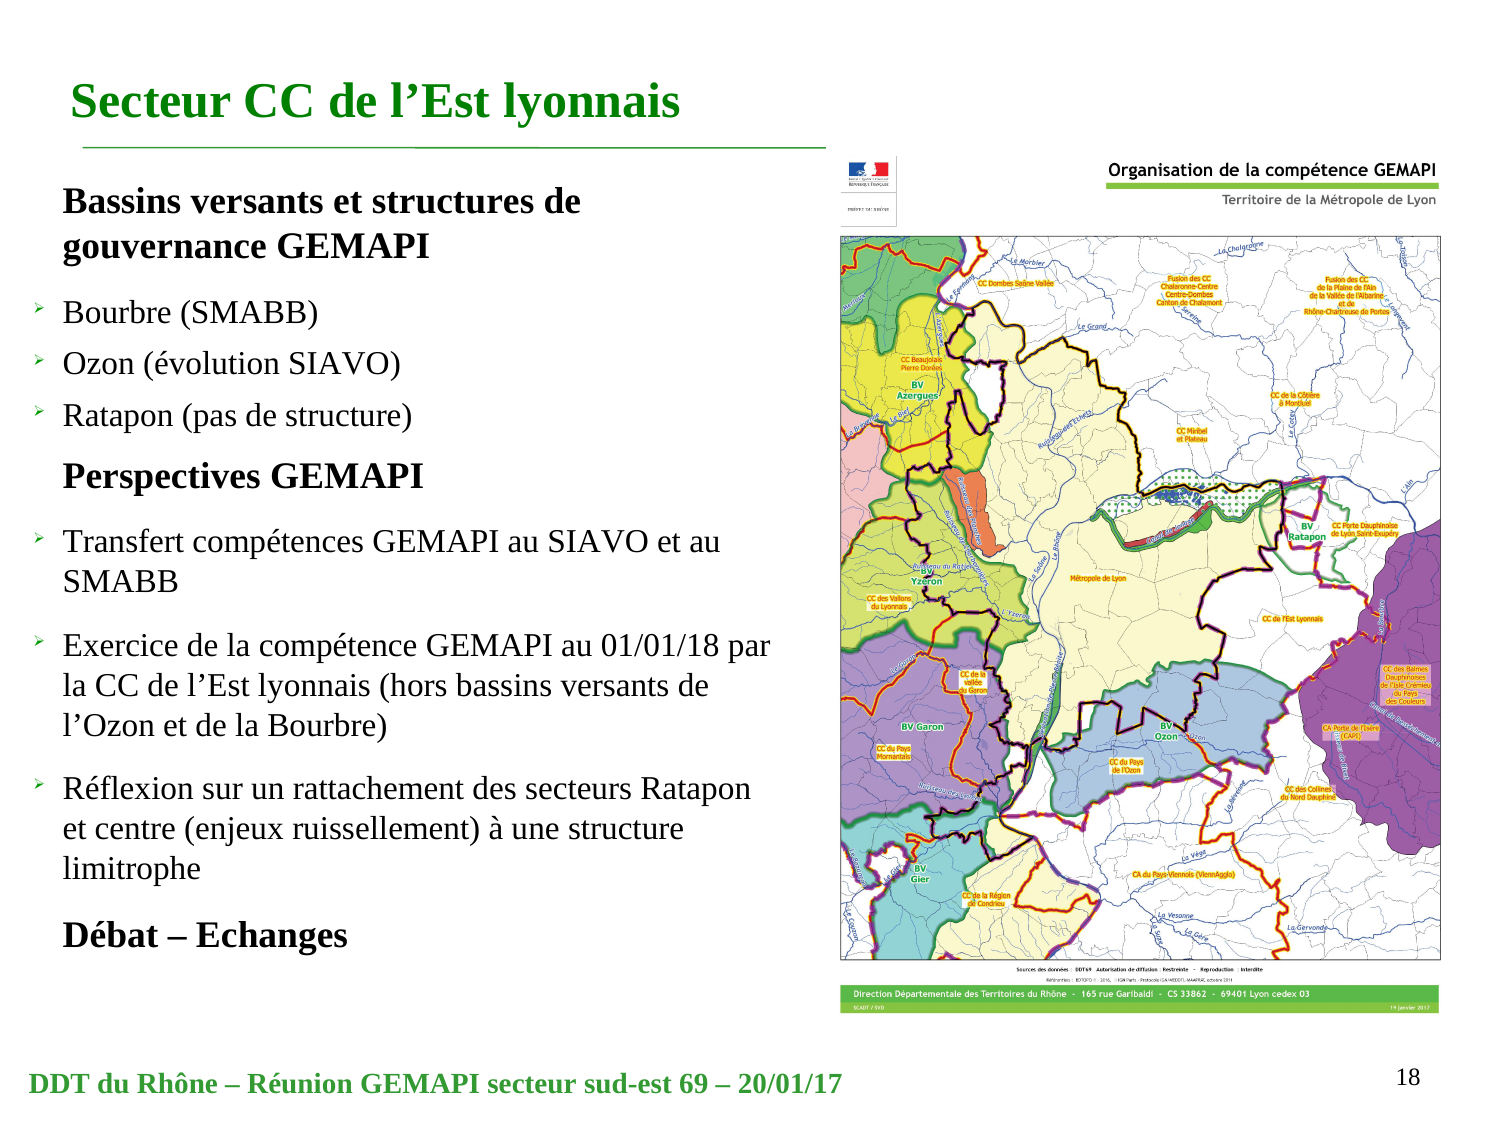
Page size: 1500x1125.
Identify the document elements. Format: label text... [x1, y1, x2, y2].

title Secteur CC de l’Est lyonnais [70, 24, 1465, 178]
text_box Bassins versants et structures de gouvernance GEMAPI Bourbre (SMABB) Ozon (évolution SIAVO) Ratapon (pas de structure) Perspectives GEMAPI Transfert compétences GEMAPI au SIAVO et au SMABB Exercice de la compétence GEMAPI au 01/01/18 par la CC de l’Est lyonnais (hors bassins versants de l’Ozon et de la Bourbre) Réflexion sur un rattachement des secteurs Ratapon et centre (enjeux ruissellement) à une structure limitrophe Débat – Echanges [18, 168, 792, 1045]
picture [826, 141, 1453, 1028]
